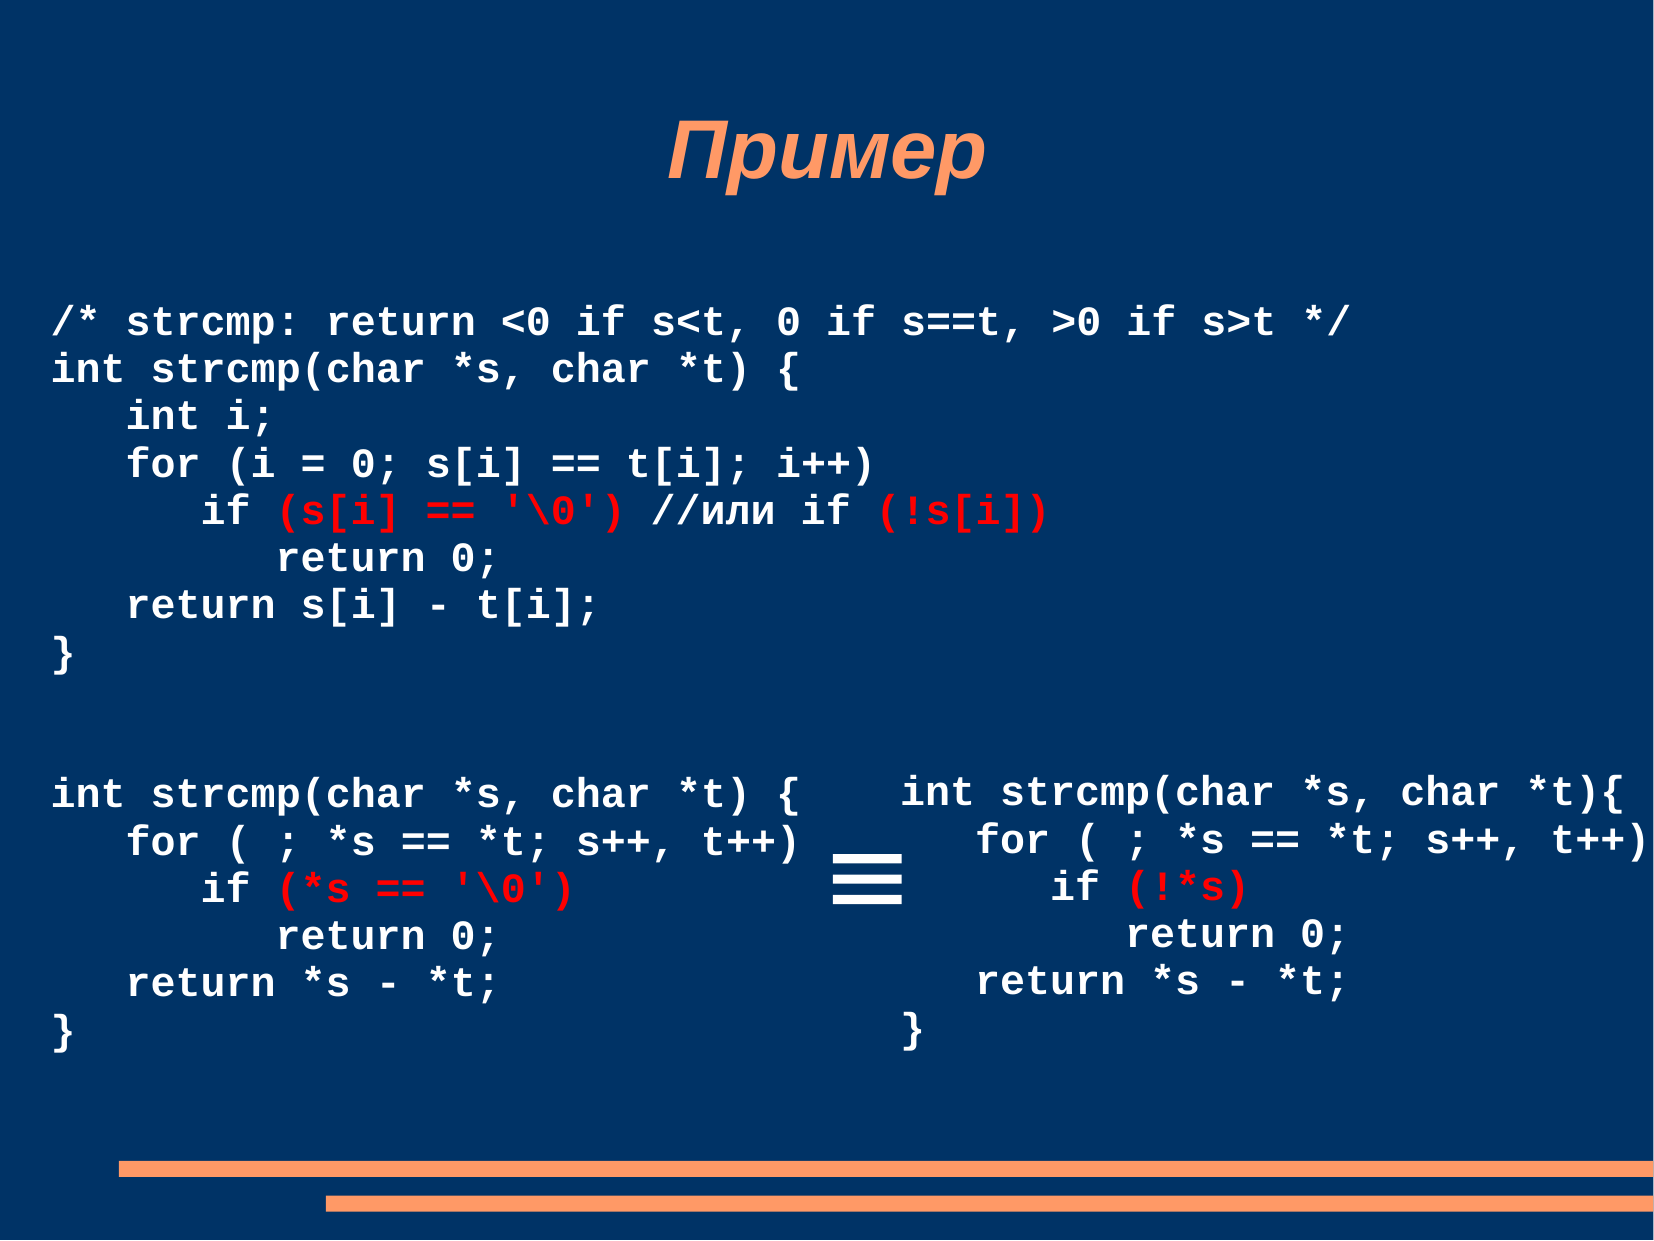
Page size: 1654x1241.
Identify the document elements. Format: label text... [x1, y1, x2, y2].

text_box int strcmp(char *s, char *t){ for ( ; *s == *t; s++, t++) if (!*s) return 0; return *s - *t; } [885, 621, 1654, 1163]
text_box  [807, 826, 957, 979]
title Пример [121, 46, 1534, 254]
text_box /* strcmp: return <0 if s<t, 0 if s==t, >0 if s>t */ int strcmp(char *s, char *t) { int i; for (i = 0; s[i] == t[i]; i++) if (s[i] == '\0') //или if (!s[i]) return 0; return s[i] - t[i]; } int strcmp(char *s, char *t) { for ( ; *s == *t; s++, t++) if (*s == '\0') return 0; return *s - *t; } [35, 293, 1602, 1169]
